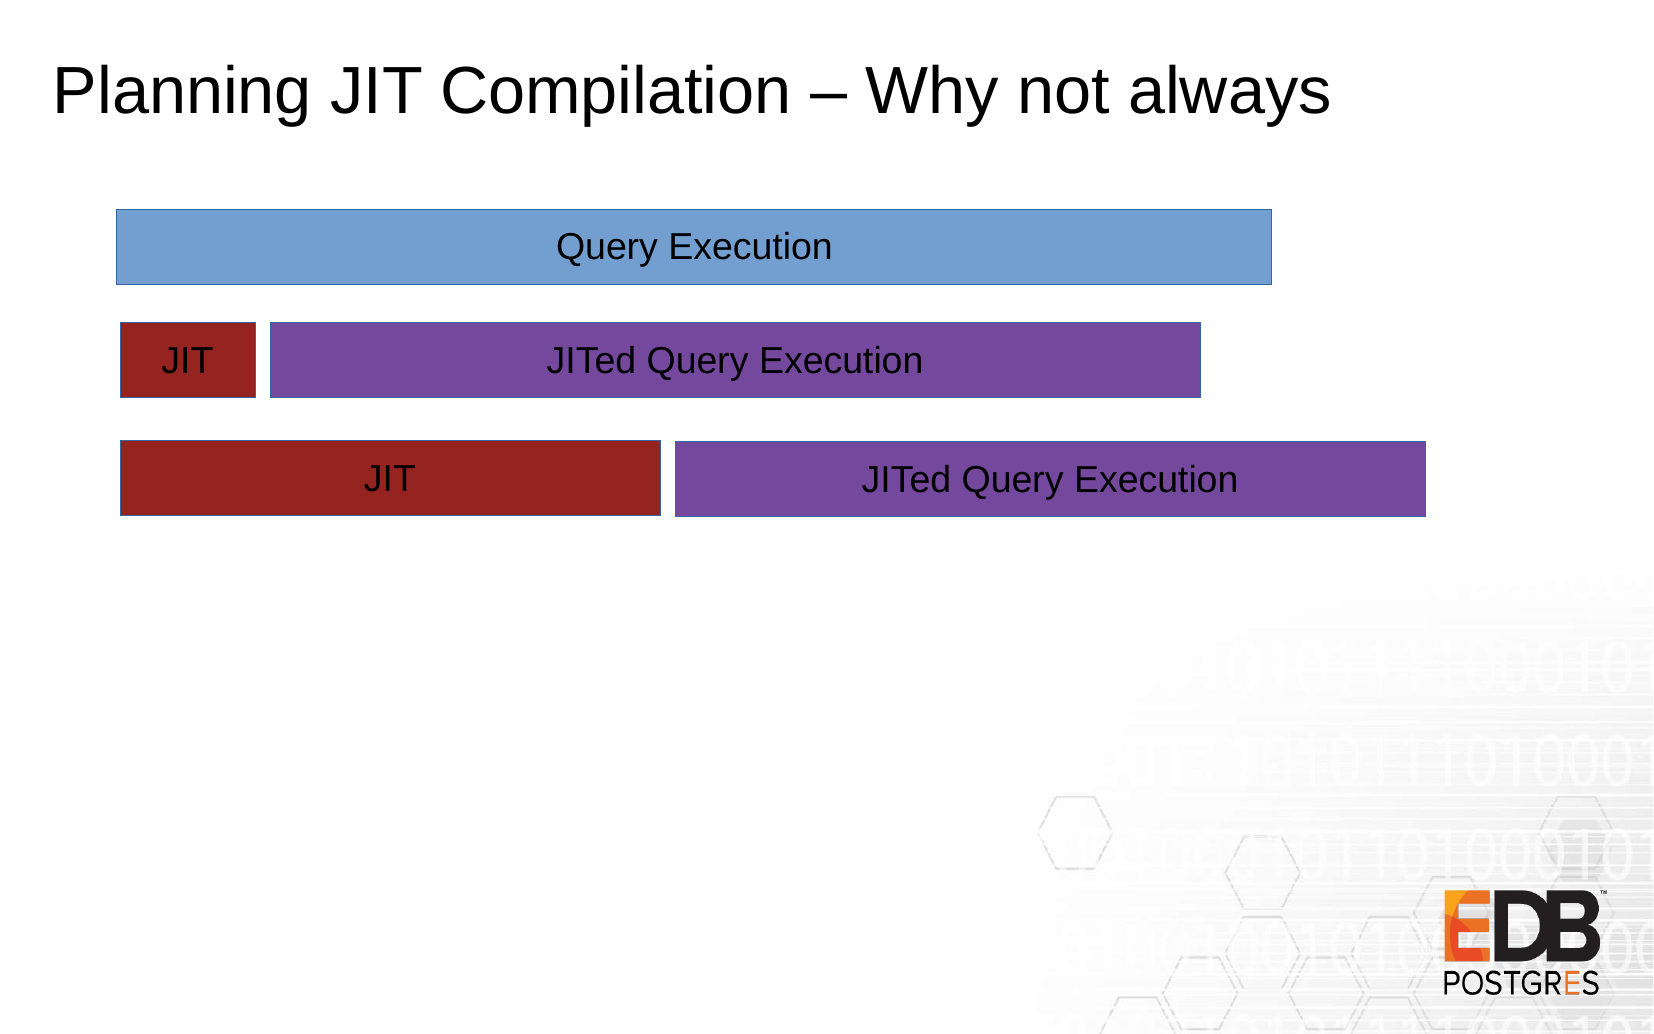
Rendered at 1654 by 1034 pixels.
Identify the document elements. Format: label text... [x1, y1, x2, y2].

text_box JITed Query Execution [270, 322, 1201, 398]
text_box Query Execution [116, 209, 1272, 285]
text_box JIT [120, 440, 661, 516]
picture [0, 0, 1654, 1034]
text_box JIT [120, 322, 256, 398]
title Planning JIT Compilation – Why not always [52, 15, 1366, 166]
text_box JITed Query Execution [675, 441, 1426, 517]
